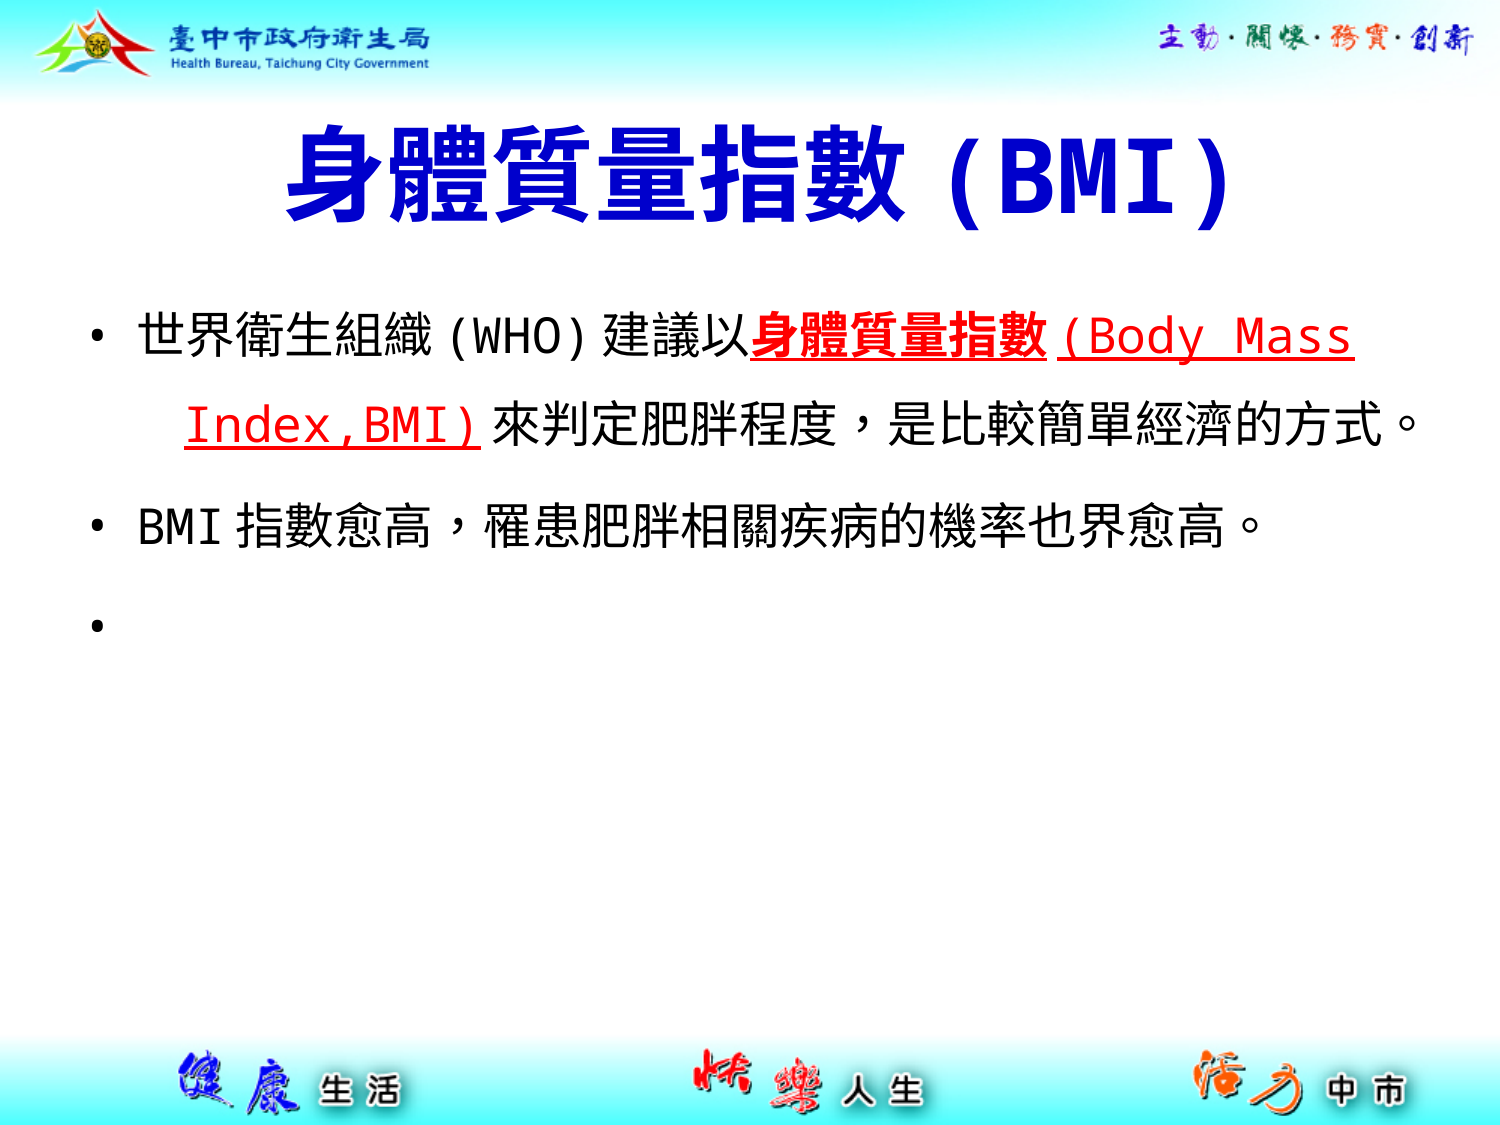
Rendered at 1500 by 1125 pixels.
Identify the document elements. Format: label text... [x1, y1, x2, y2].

list 世界衛生組織(WHO)建議以身體質量指數(Body Mass Index,BMI)來判定肥胖程度，是比較簡單經濟的方式。 BMI指數愈高，罹患肥胖相關疾病的機率也界愈高。 [73, 267, 1424, 622]
title 身體質量指數(BMI) [88, 101, 1439, 290]
